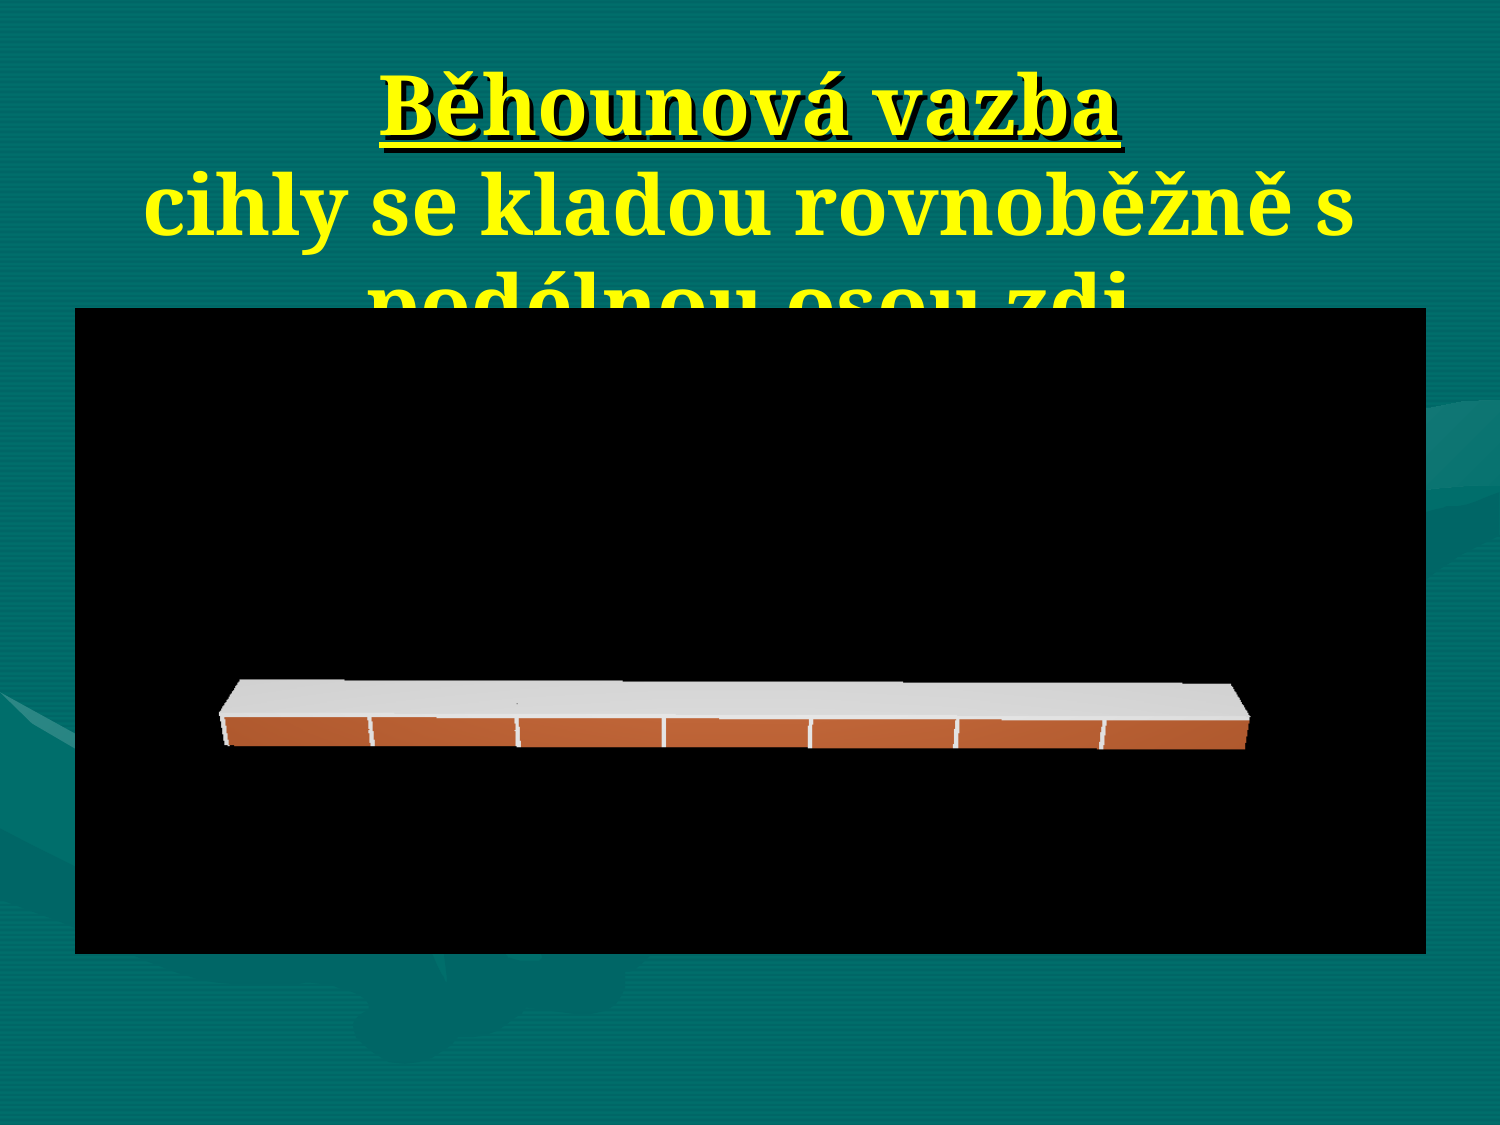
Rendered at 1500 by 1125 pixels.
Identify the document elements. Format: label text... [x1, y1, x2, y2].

picture [75, 308, 1426, 954]
title Běhounová vazba cihly se kladou rovnoběžně s podélnou osou zdi [75, 45, 1426, 233]
